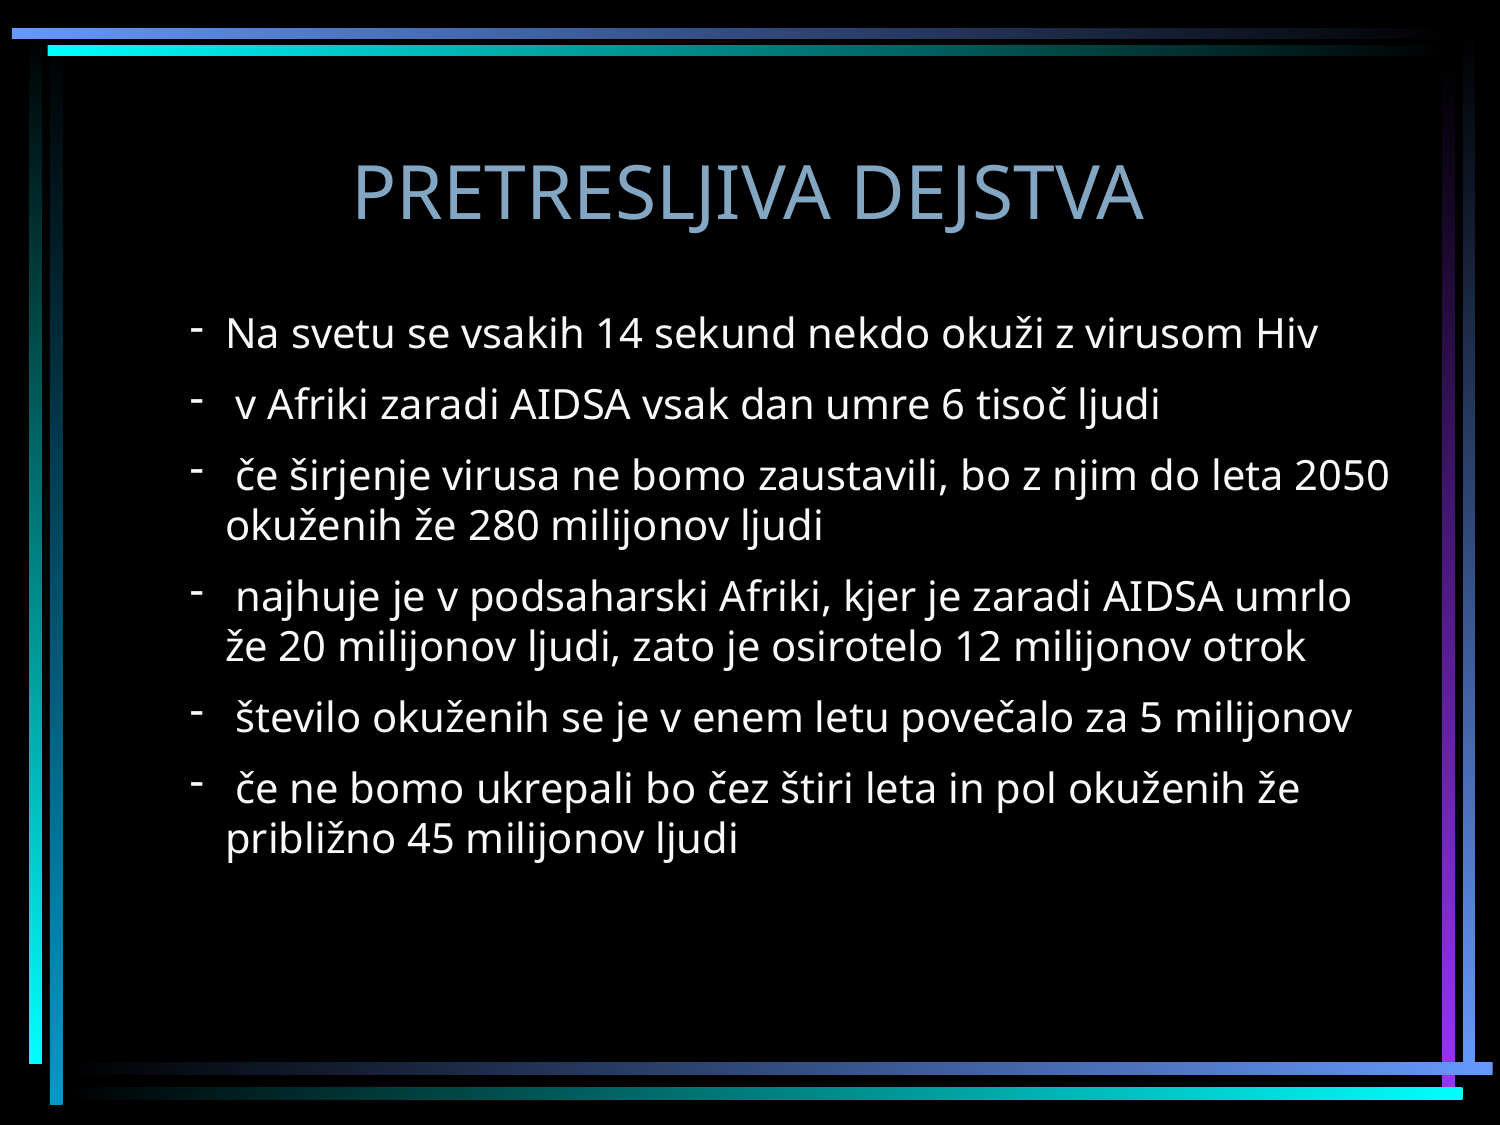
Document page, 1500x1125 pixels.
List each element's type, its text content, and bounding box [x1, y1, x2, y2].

text_box Na svetu se vsakih 14 sekund nekdo okuži z virusom Hiv v Afriki zaradi AIDSA vsak dan umre 6 tisoč ljudi če širjenje virusa ne bomo zaustavili, bo z njim do leta 2050 okuženih že 280 milijonov ljudi najhuje je v podsaharski Afriki, kjer je zaradi AIDSA umrlo že 20 milijonov ljudi, zato je osirotelo 12 milijonov otrok število okuženih se je v enem letu povečalo za 5 milijonov če ne bomo ukrepali bo čez štiri leta in pol okuženih že približno 45 milijonov ljudi [174, 299, 1413, 941]
text_box PRETRESLJIVA DEJSTVA [225, 137, 1272, 228]
